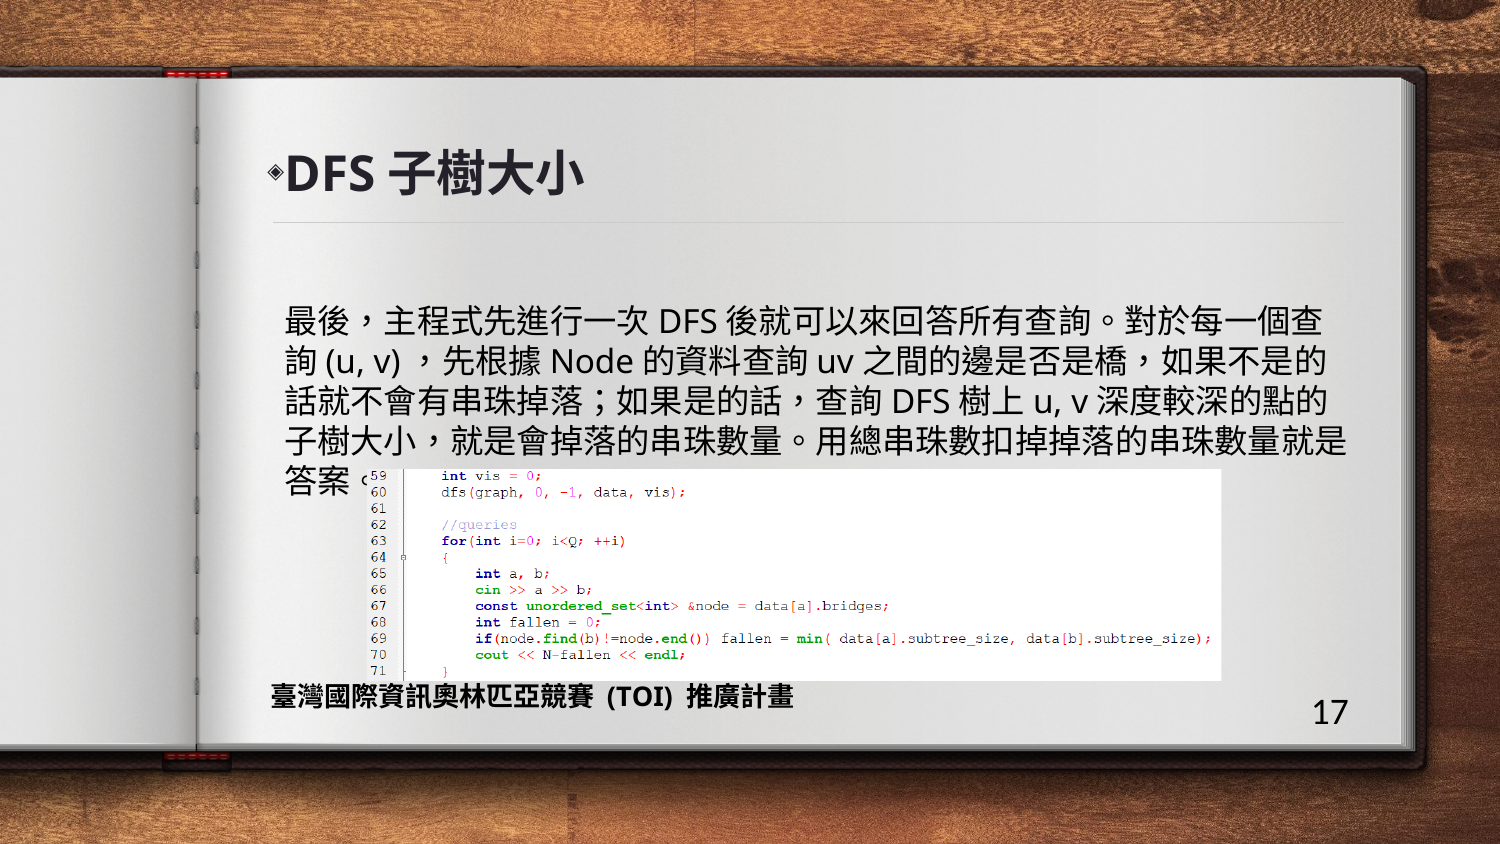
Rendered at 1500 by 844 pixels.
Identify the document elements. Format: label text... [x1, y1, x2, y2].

list DFS子樹大小 [252, 126, 1194, 216]
text_box 最後，主程式先進行一次DFS後就可以來回答所有查詢。對於每一個查詢(u, v)，先根據Node的資料查詢uv之間的邊是否是橋，如果不是的話就不會有串珠掉落；如果是的話，查詢DFS樹上u, v深度較深的點的子樹大小，就是會掉落的串珠數量。用總串珠數扣掉掉落的串珠數量就是答案。 [269, 293, 1367, 470]
picture [366, 469, 1222, 681]
text_box [1295, 672, 1386, 737]
